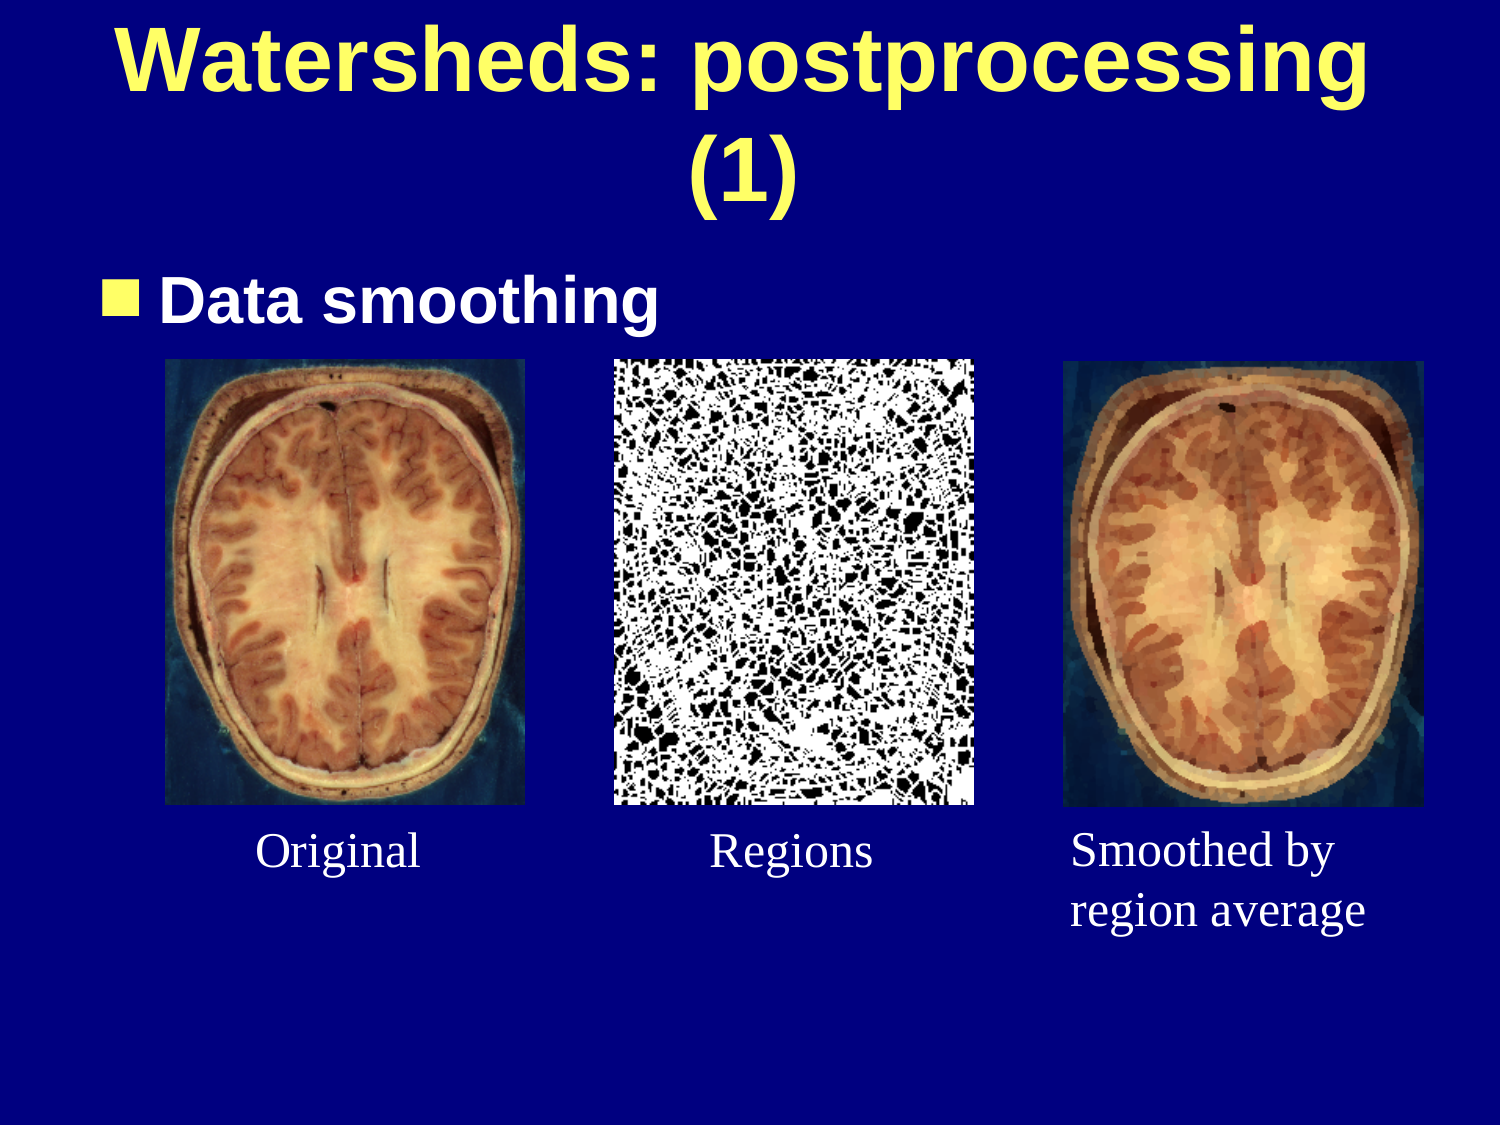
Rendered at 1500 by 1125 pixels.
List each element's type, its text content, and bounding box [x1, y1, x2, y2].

title Watersheds: postprocessing (1) [99, 0, 1388, 225]
picture [1063, 361, 1424, 807]
text_box Regions [709, 819, 893, 875]
picture [165, 359, 525, 805]
text_box Original [255, 819, 438, 875]
picture [614, 359, 974, 805]
list Data smoothing [102, 258, 1390, 1005]
text_box Smoothed by region average [1070, 817, 1456, 933]
